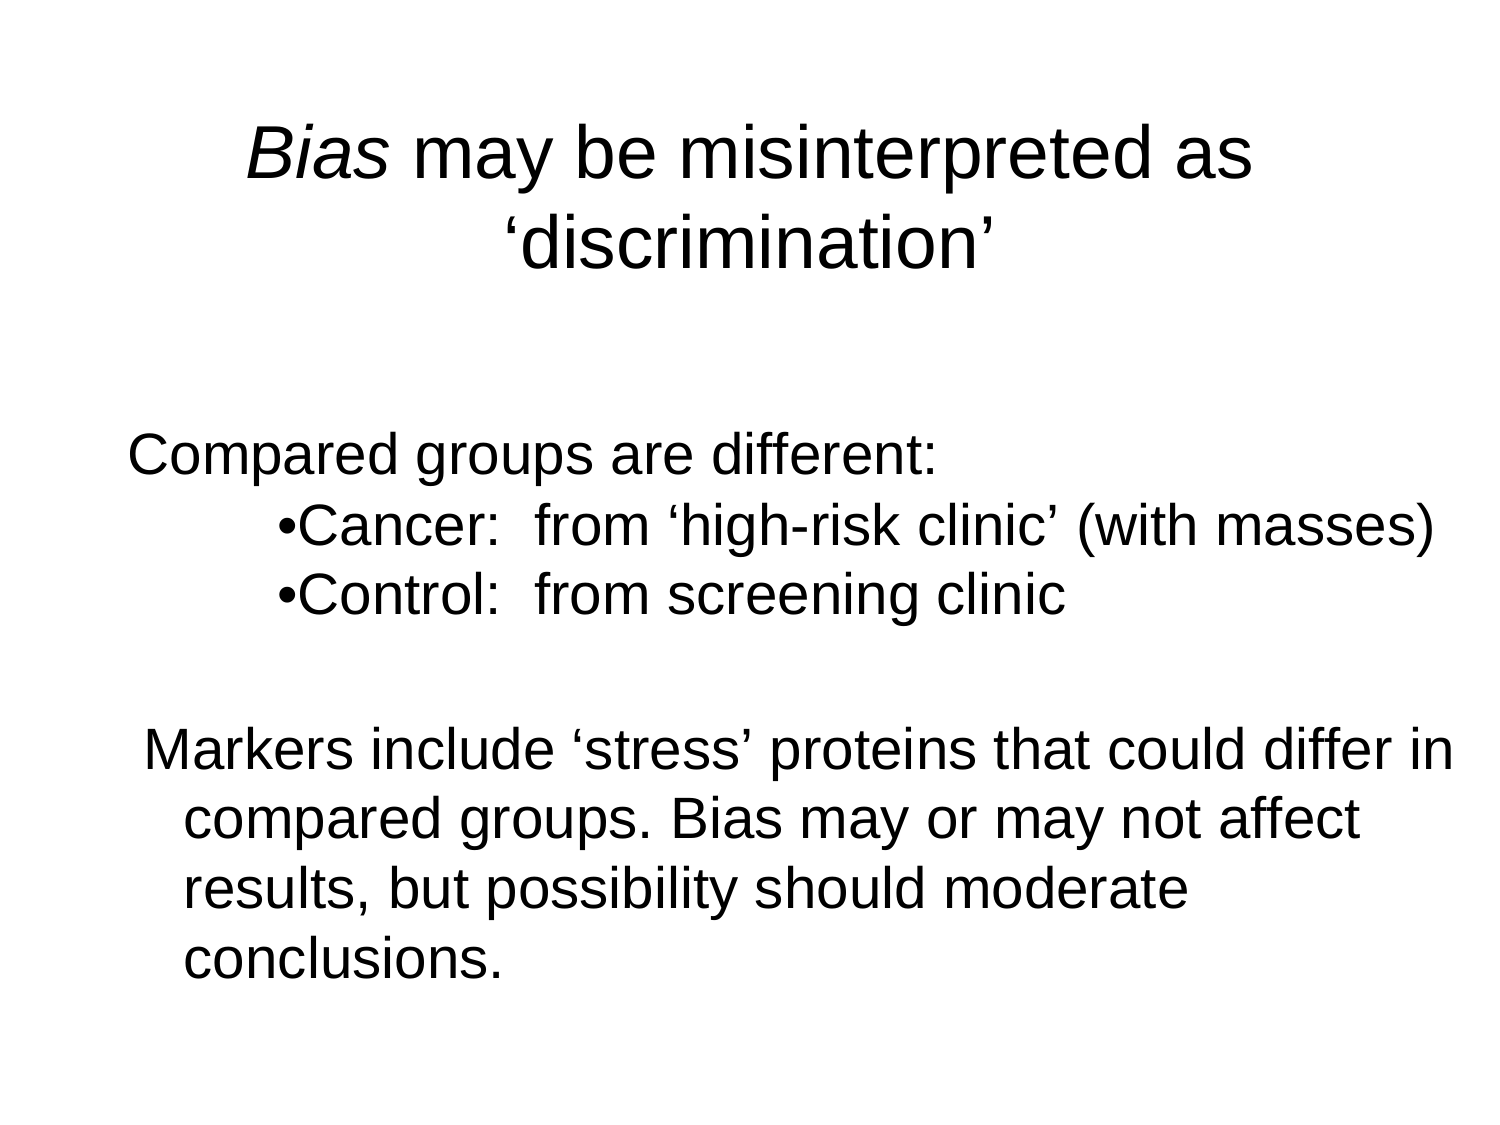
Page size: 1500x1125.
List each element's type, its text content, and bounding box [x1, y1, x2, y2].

list Compared groups are different: •Cancer: from ‘high-risk clinic’ (with masses) •Control: from screening clinic Markers include ‘stress’ proteins that could differ in compared groups. Bias may or may not affect results, but possibility should moderate conclusions. [112, 324, 1500, 1000]
title Bias may be misinterpreted as ‘discrimination’ [112, 96, 1388, 292]
